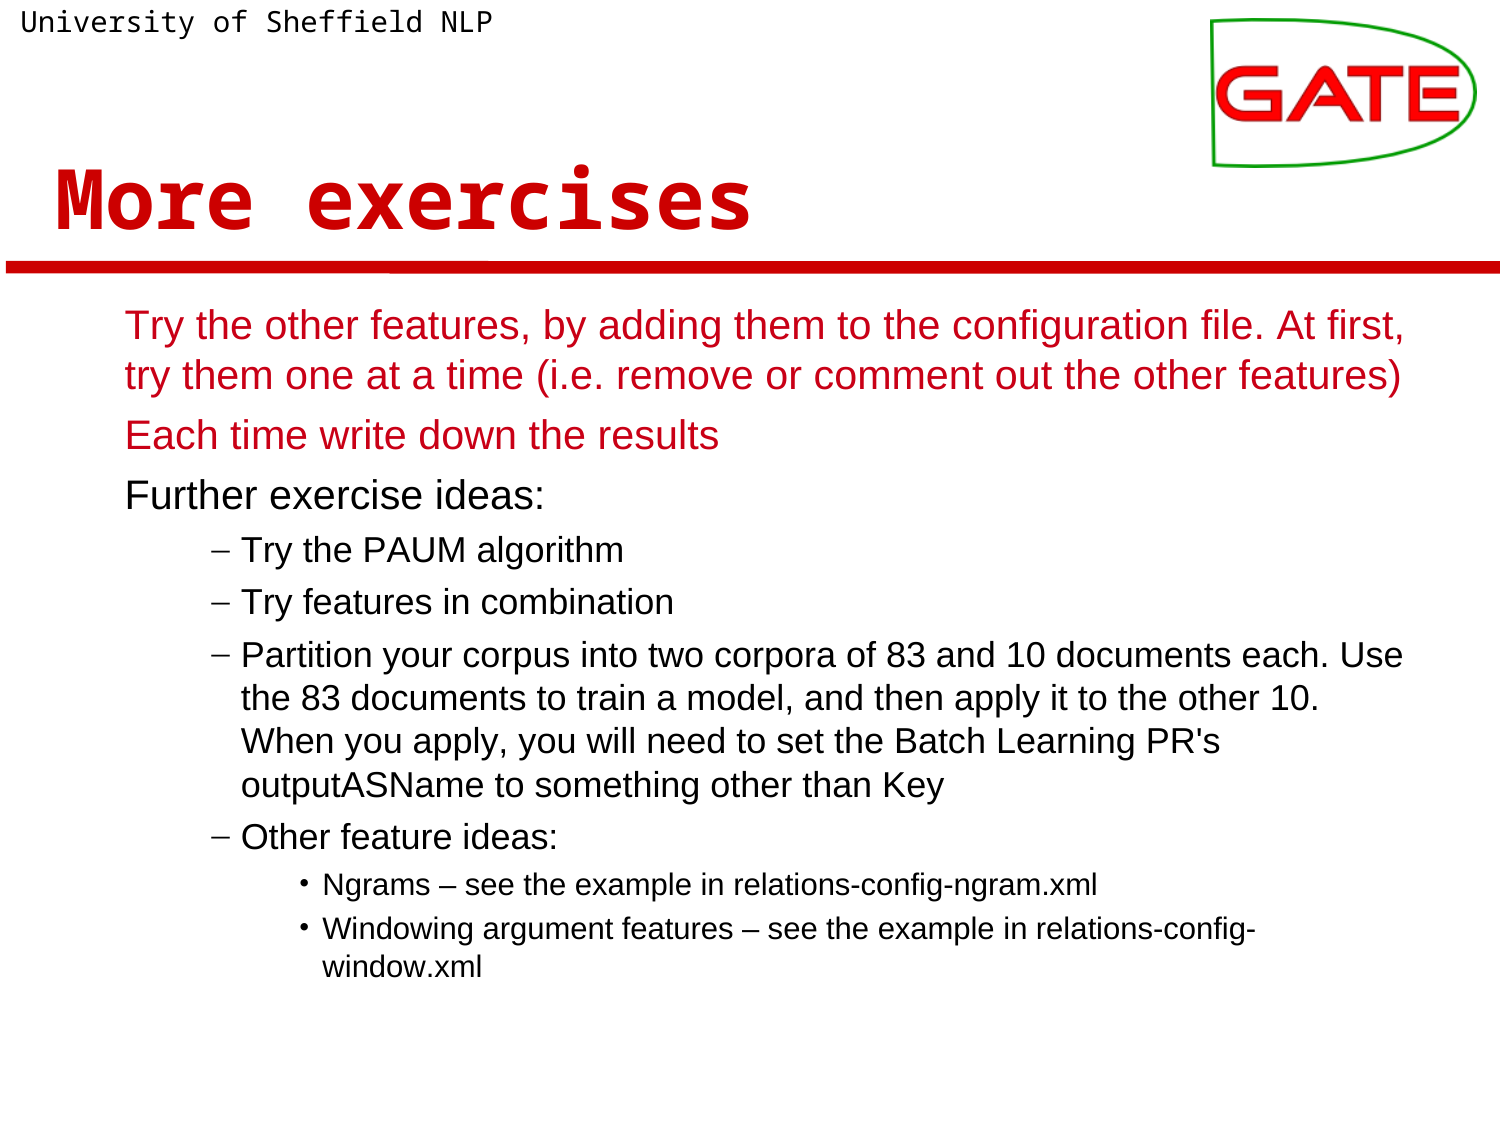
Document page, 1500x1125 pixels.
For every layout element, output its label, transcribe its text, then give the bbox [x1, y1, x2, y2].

list Try the other features, by adding them to the configuration file. At first, try them one at a time (i.e. remove or comment out the other features) Each time write down the results Further exercise ideas: Try the PAUM algorithm Try features in combination Partition your corpus into two corpora of 83 and 10 documents each. Use the 83 documents to train a model, and then apply it to the other 10. When you apply, you will need to set the Batch Learning PR's outputASName to something other than Key Other feature ideas: Ngrams – see the example in relations-config-ngram.xml Windowing argument features – see the example in relations-config-window.xml [74, 290, 1425, 1034]
title More exercises [41, 37, 1391, 254]
picture [1210, 18, 1477, 168]
